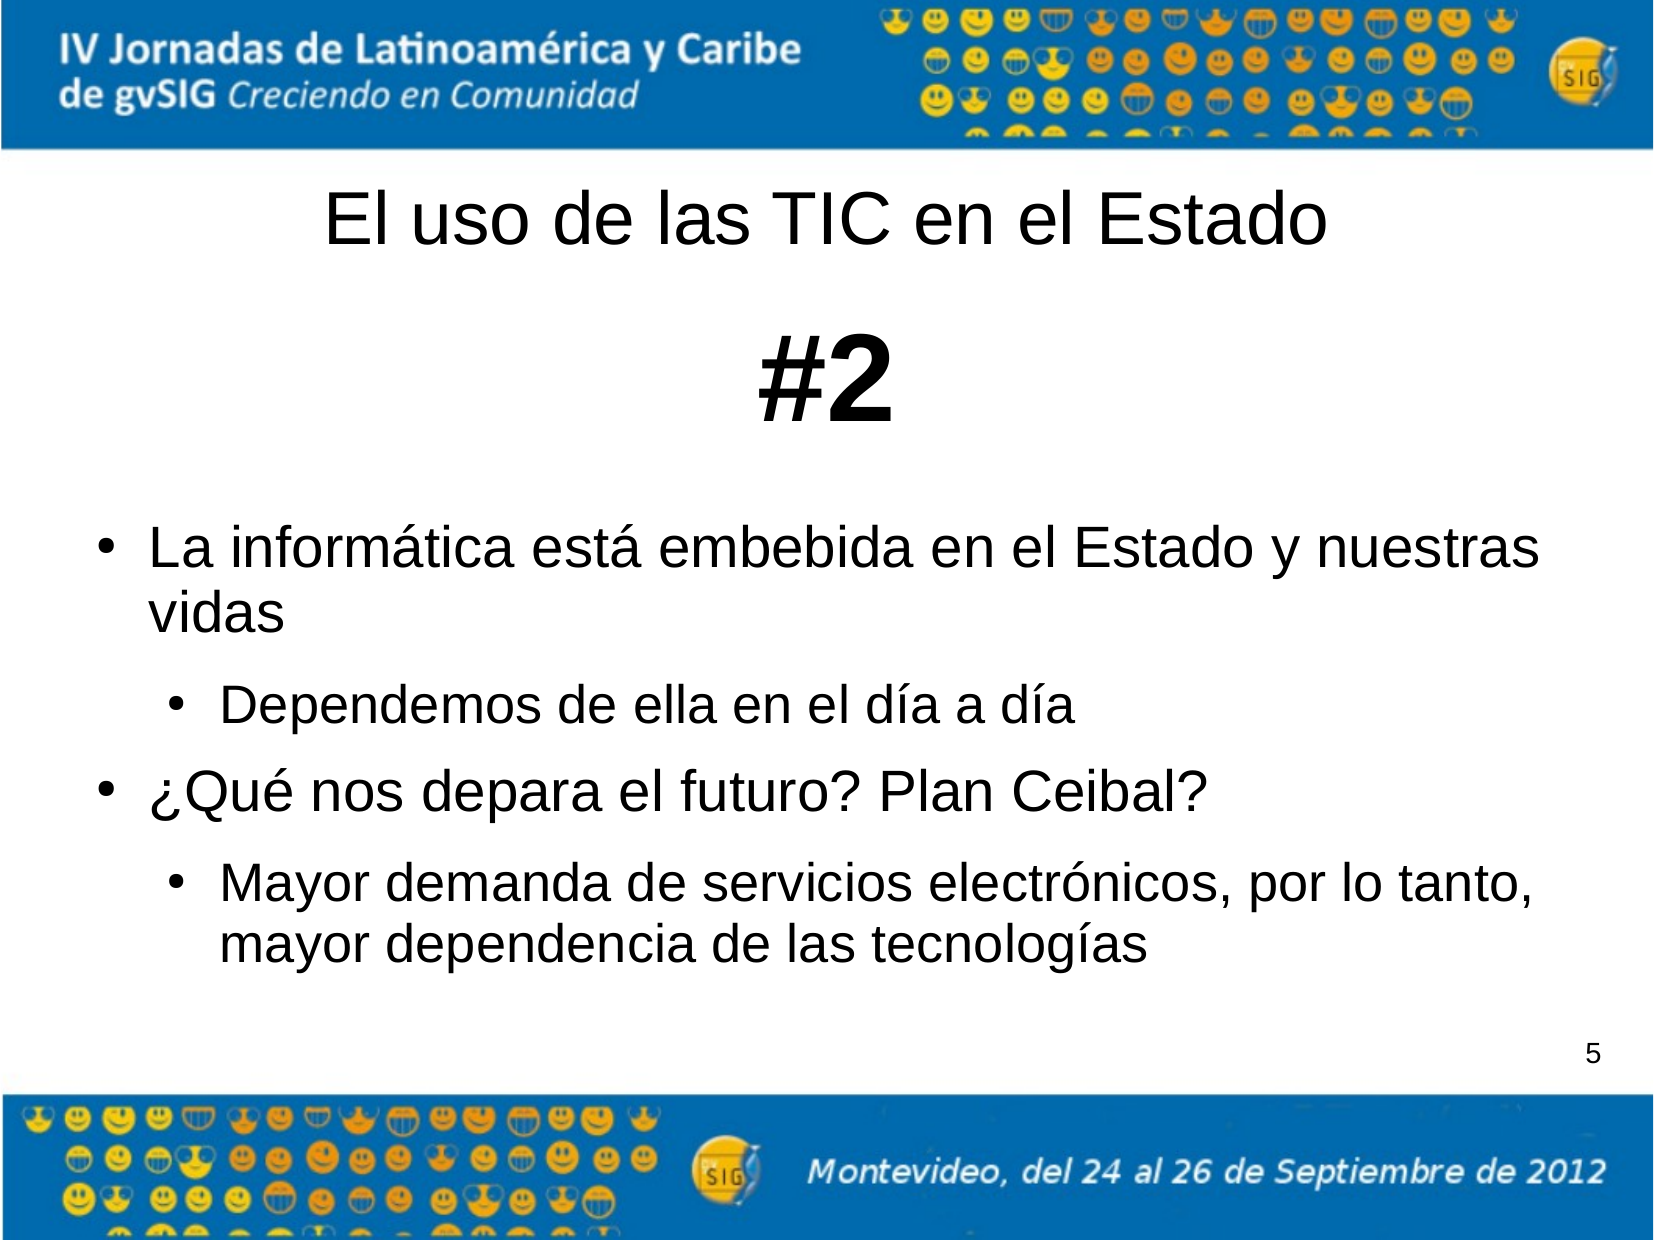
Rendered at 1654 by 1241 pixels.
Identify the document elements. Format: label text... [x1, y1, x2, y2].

list La informática está embebida en el Estado y nuestras vidas Dependemos de ella en el día a día ¿Qué nos depara el futuro? Plan Ceibal? Mayor demanda de servicios electrónicos, por lo tanto, mayor dependencia de las tecnologías [78, 514, 1571, 1086]
picture [0, 0, 1654, 1240]
title #2 [82, 307, 1571, 448]
title El uso de las TIC en el Estado [82, 168, 1571, 269]
